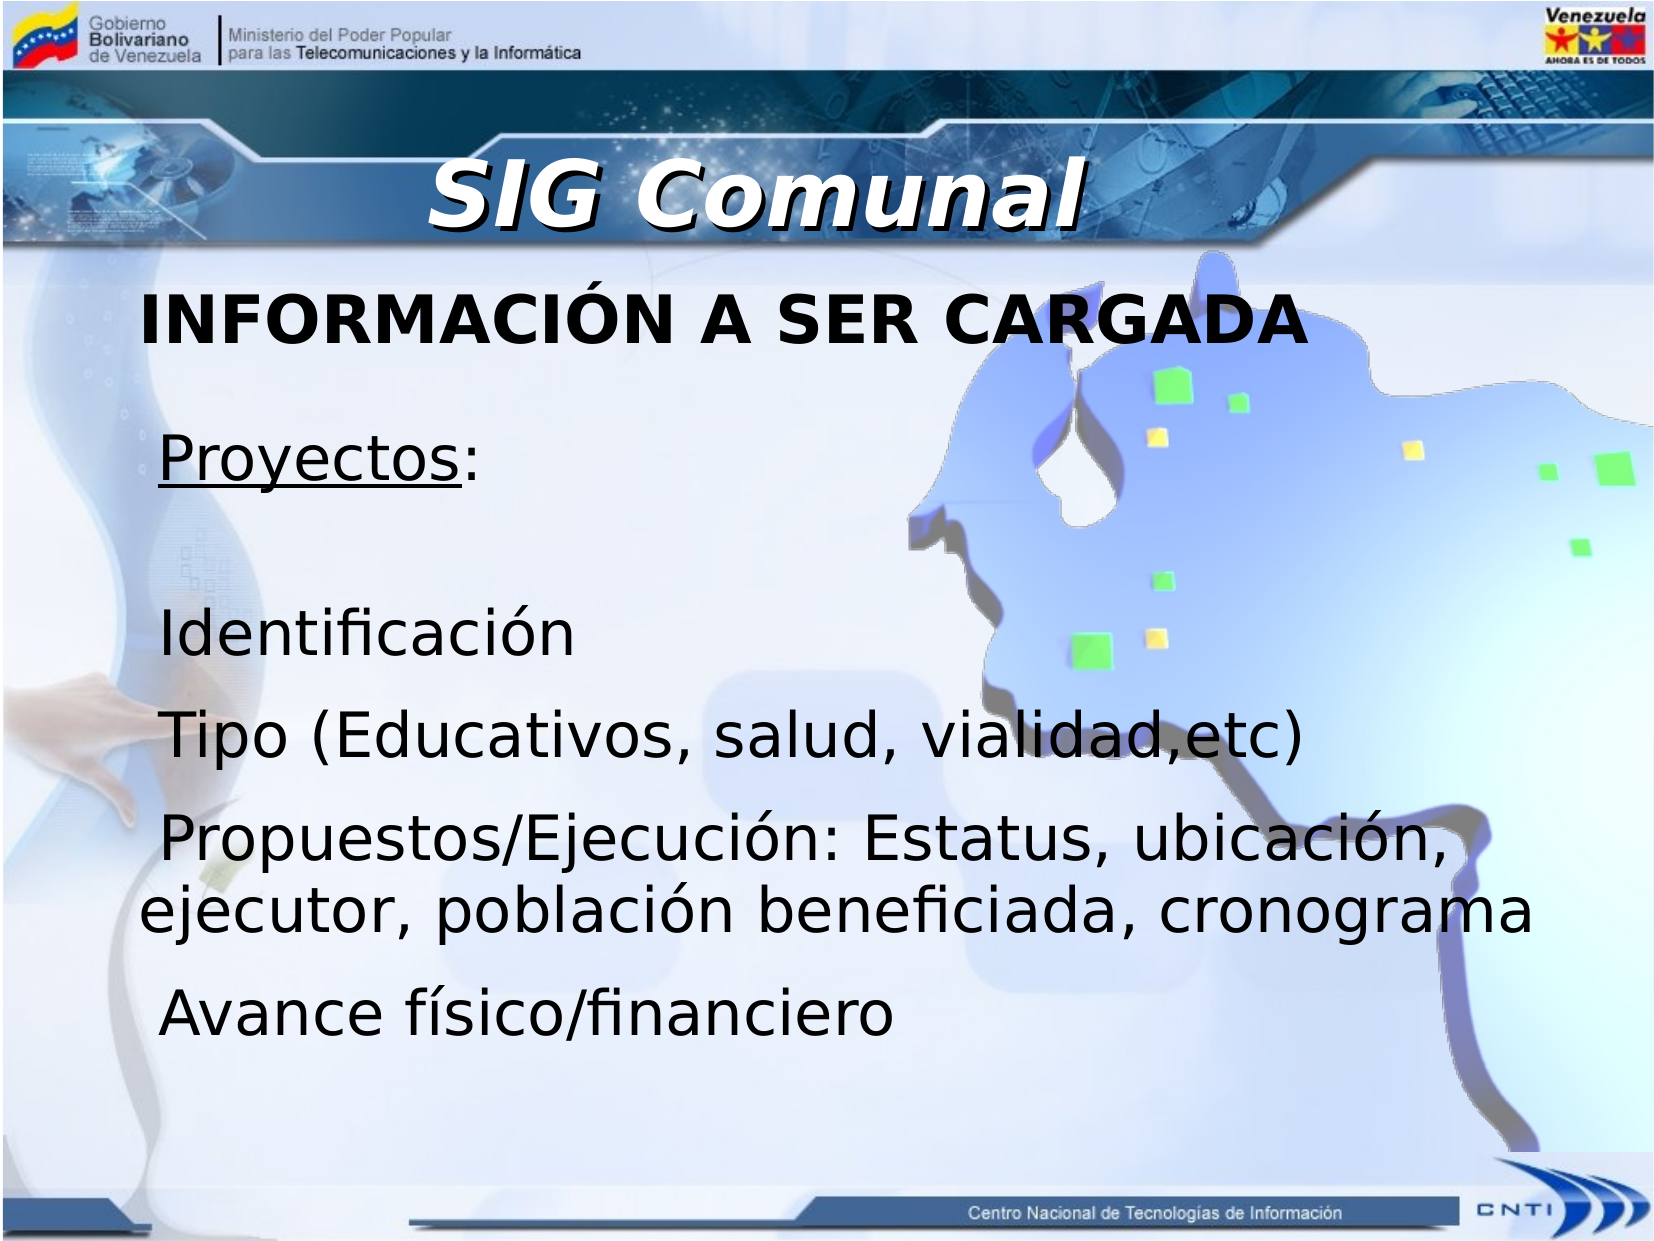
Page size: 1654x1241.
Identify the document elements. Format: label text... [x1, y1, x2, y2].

title SIG Comunal [12, 91, 1501, 299]
text_box INFORMACIÓN A SER CARGADA Proyectos: Identificación Tipo (Educativos, salud, vialidad,etc) Propuestos/Ejecución: Estatus, ubicación, ejecutor, población beneficiada, cronograma Avance físico/financiero [118, 268, 1595, 1152]
picture [2, 1, 1654, 1241]
